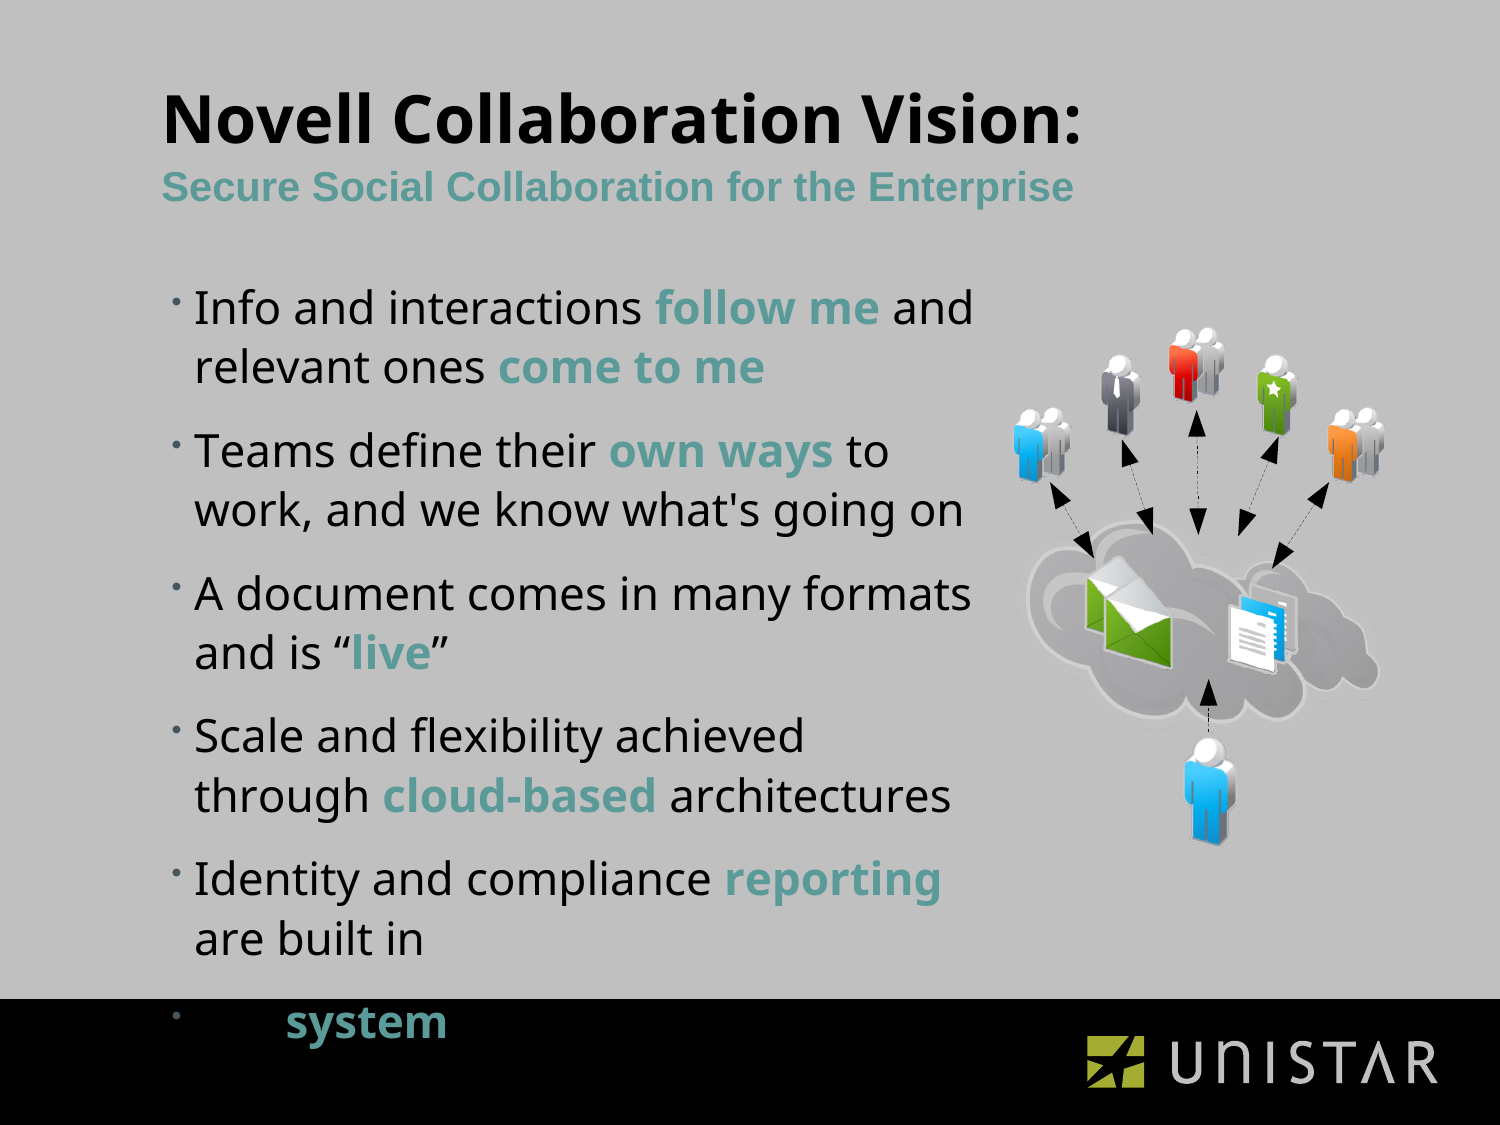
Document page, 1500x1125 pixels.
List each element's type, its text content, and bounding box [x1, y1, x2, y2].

picture [1167, 326, 1225, 404]
list Info and interactions follow me and relevant ones come to me Teams define their own ways to work, and we know what's going on A document comes in many formats and is “live” Scale and flexibility achieved through cloud-based architectures Identity and compliance reporting are built in The system stays out of people's way [171, 277, 978, 1033]
picture [1183, 736, 1238, 849]
picture [1099, 353, 1141, 438]
title Novell Collaboration Vision: Secure Social Collaboration for the Enterprise [161, 59, 1383, 223]
picture [1016, 510, 1389, 733]
picture [1012, 406, 1071, 484]
picture [1256, 353, 1298, 438]
picture [1326, 406, 1385, 484]
